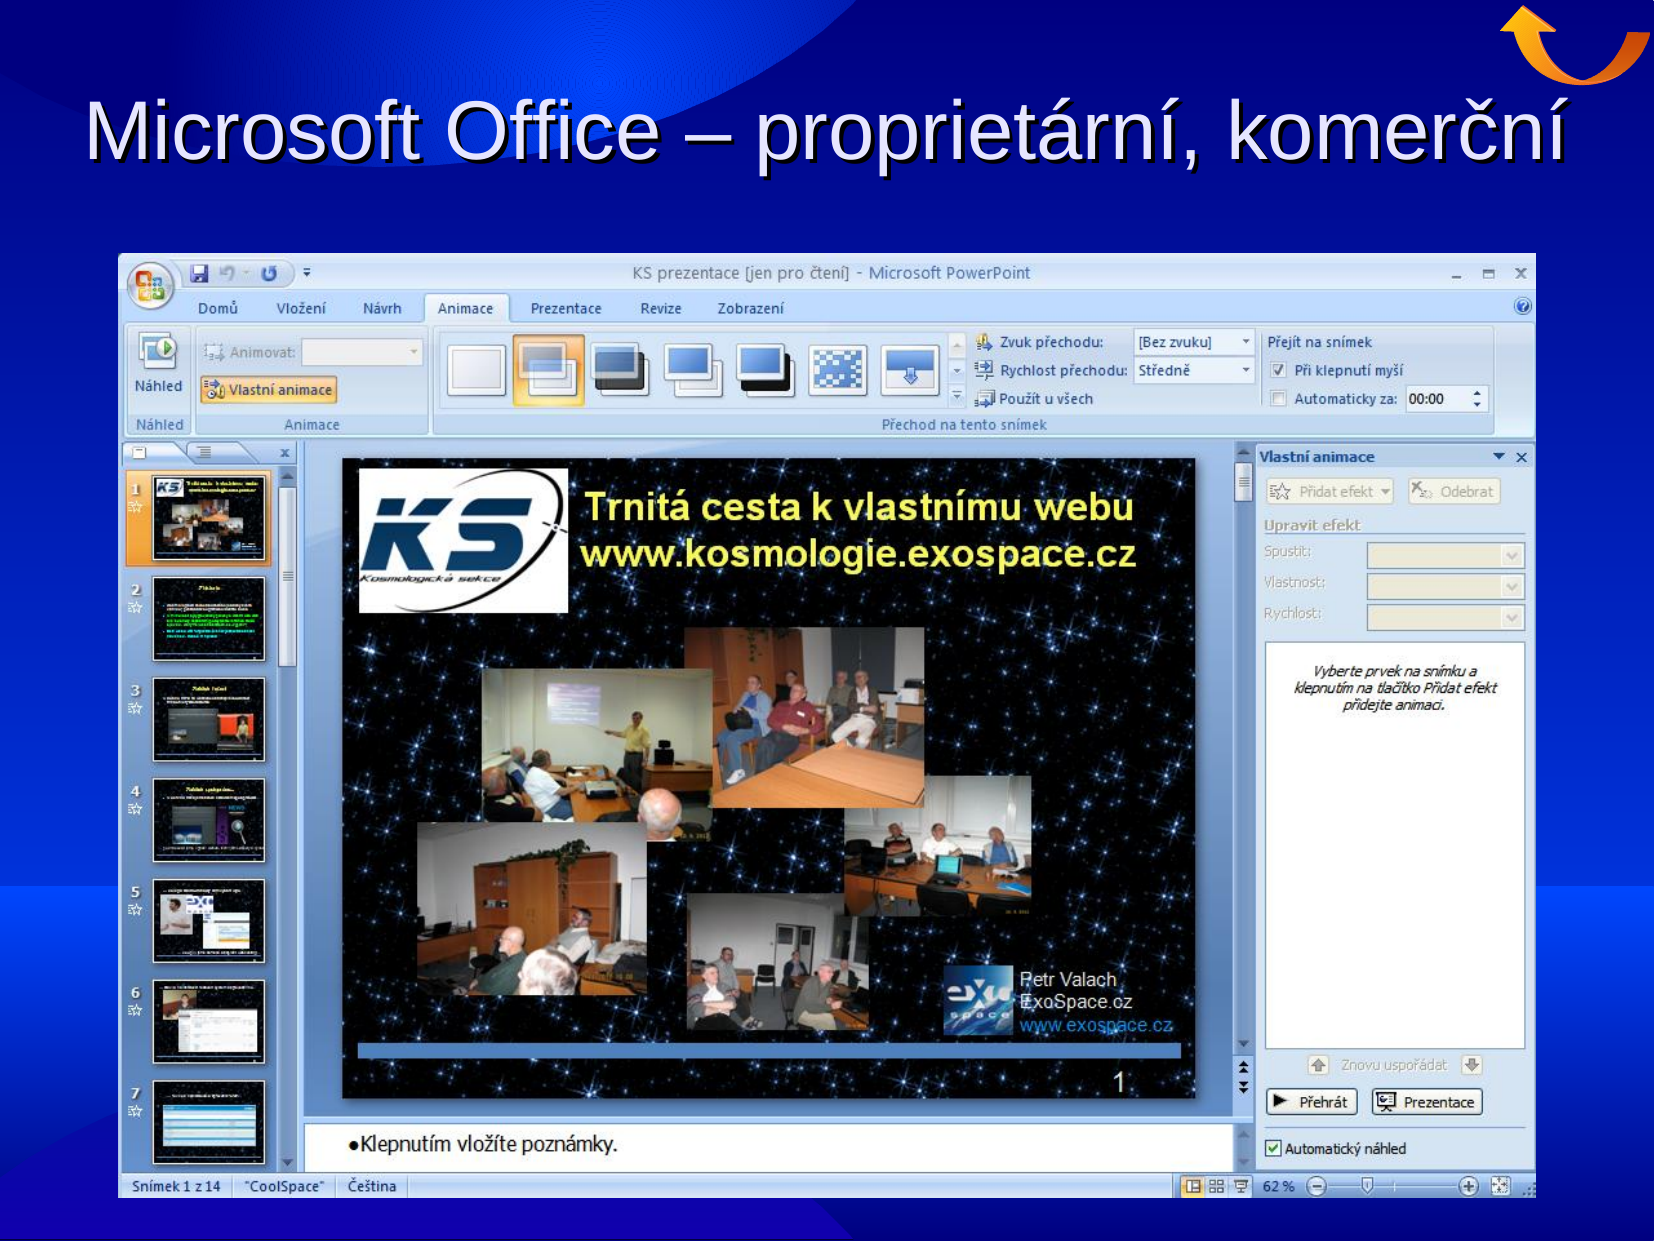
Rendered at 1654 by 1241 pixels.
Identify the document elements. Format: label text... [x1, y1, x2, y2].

picture [1496, 0, 1654, 91]
picture [118, 253, 1536, 1198]
title Microsoft Office – proprietární, komerční [82, 49, 1571, 214]
